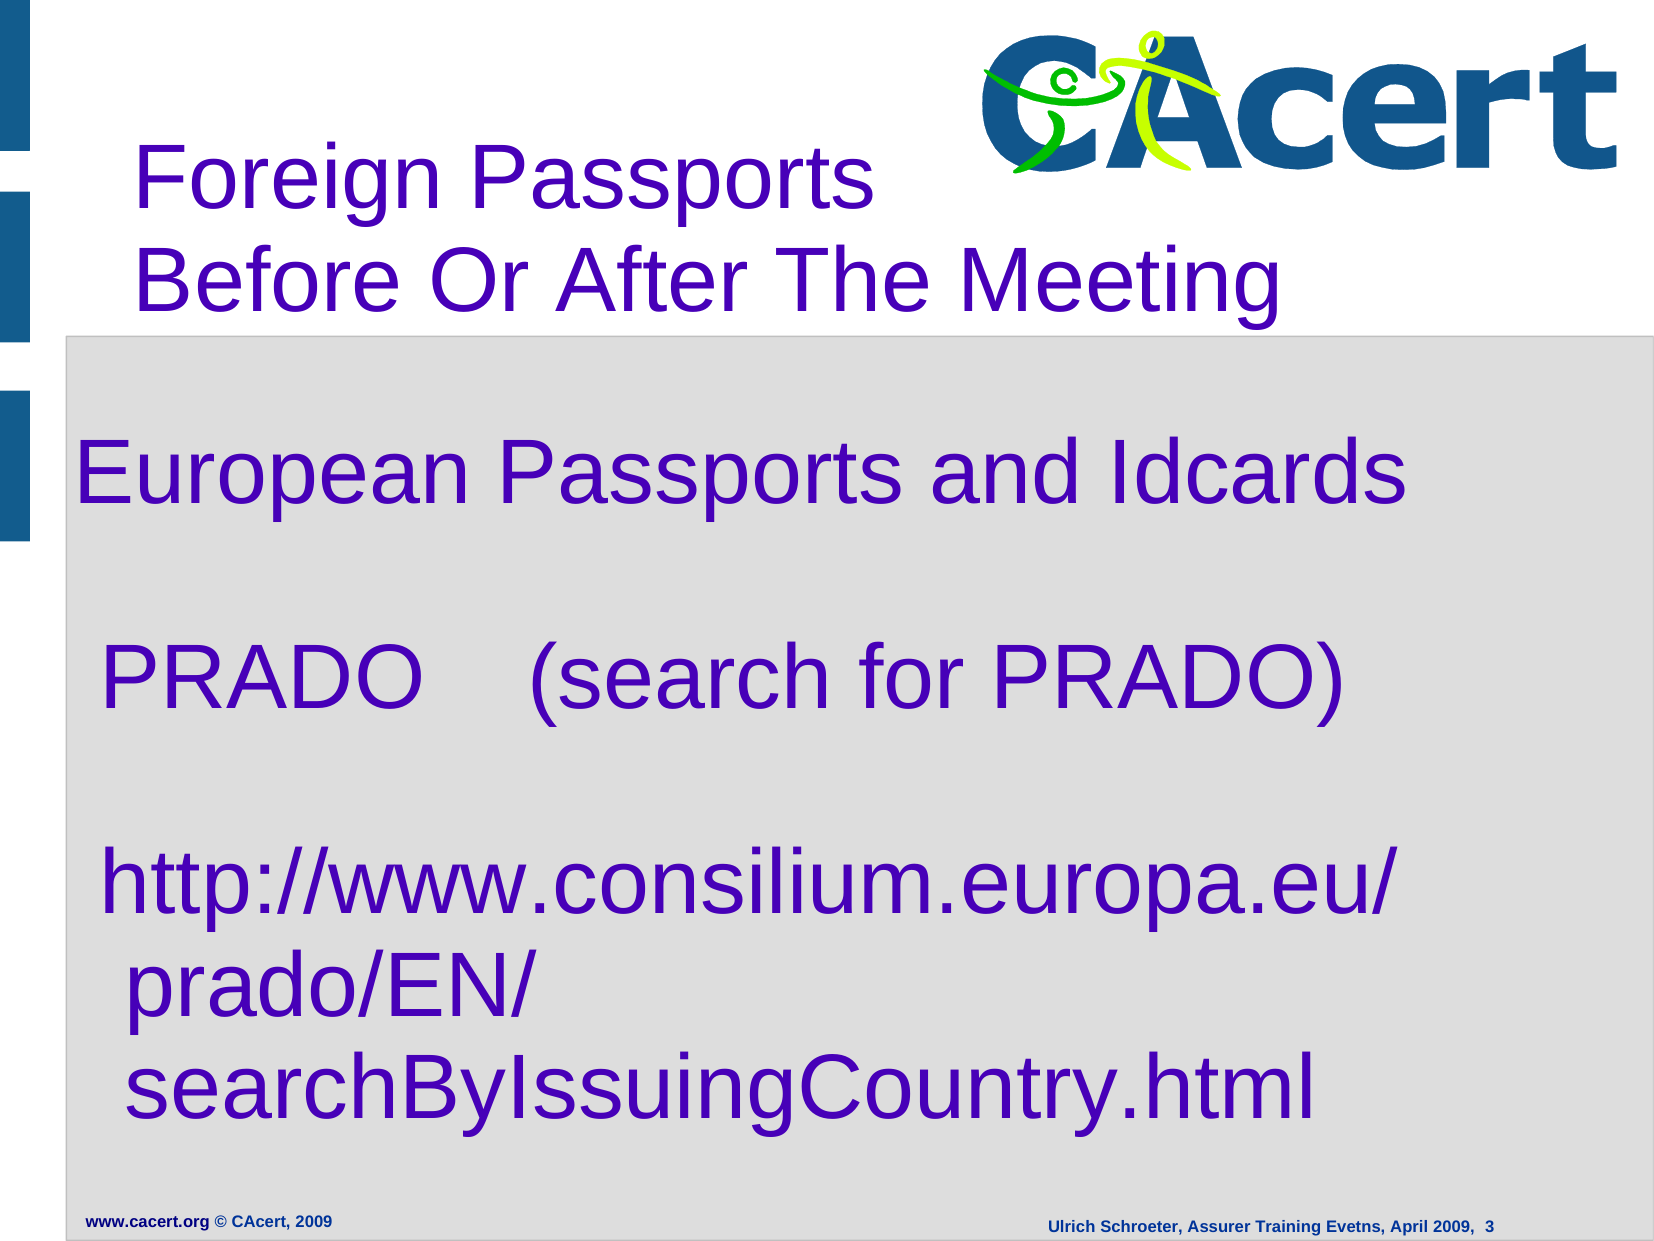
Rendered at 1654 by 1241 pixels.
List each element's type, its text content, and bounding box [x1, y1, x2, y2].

text_box European Passports and Idcards PRADO (search for PRADO) http://www.consilium.europa.eu/ prado/EN/ searchByIssuingCountry.html [59, 413, 1438, 1146]
text_box Foreign Passports Before Or After The Meeting [118, 118, 1301, 339]
